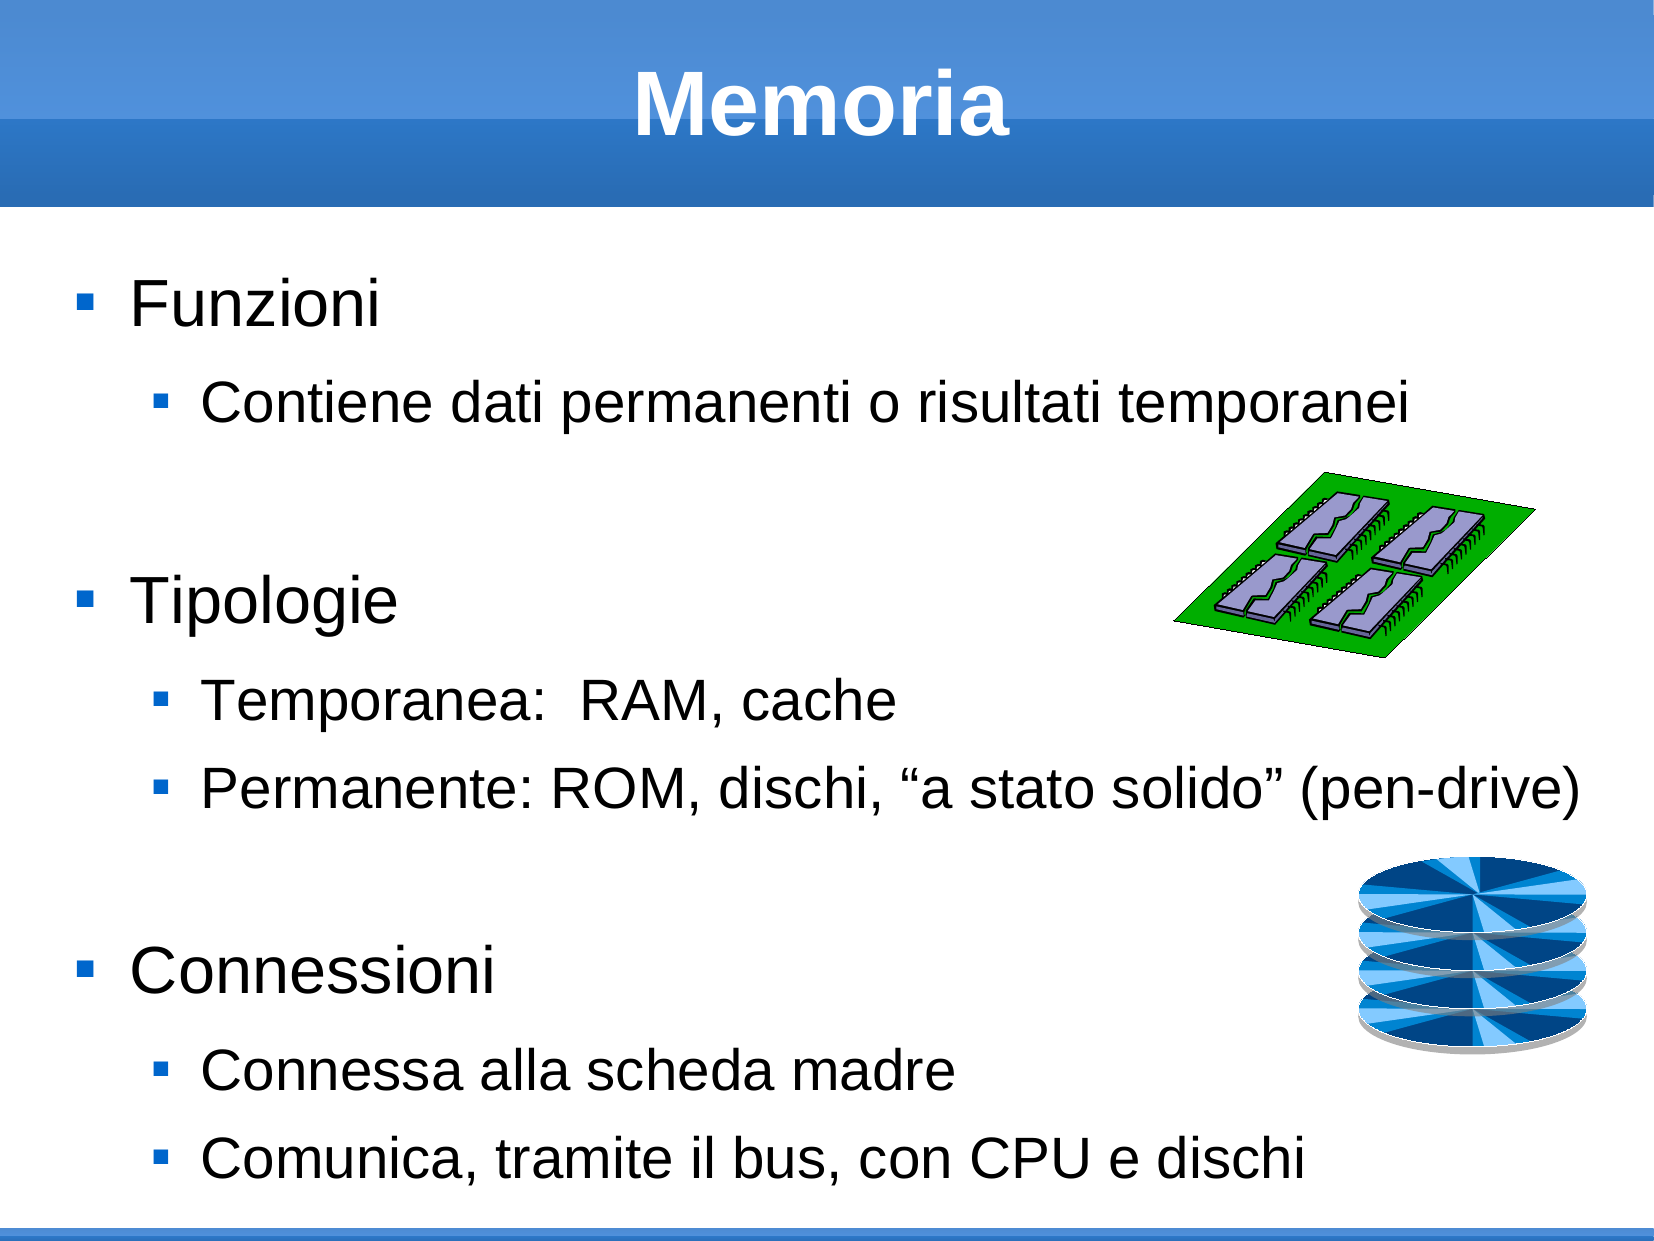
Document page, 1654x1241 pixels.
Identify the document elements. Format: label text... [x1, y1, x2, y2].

title Memoria [76, 0, 1565, 208]
text_box [1358, 856, 1587, 1055]
list Funzioni Contiene dati permanenti o risultati temporanei Tipologie Temporanea: RAM, cache Permanente: ROM, dischi, “a stato solido” (pen-drive) Connessioni Connessa alla scheda madre Comunica, tramite il bus, con CPU e dischi [59, 265, 1595, 1196]
text_box [1173, 472, 1536, 658]
